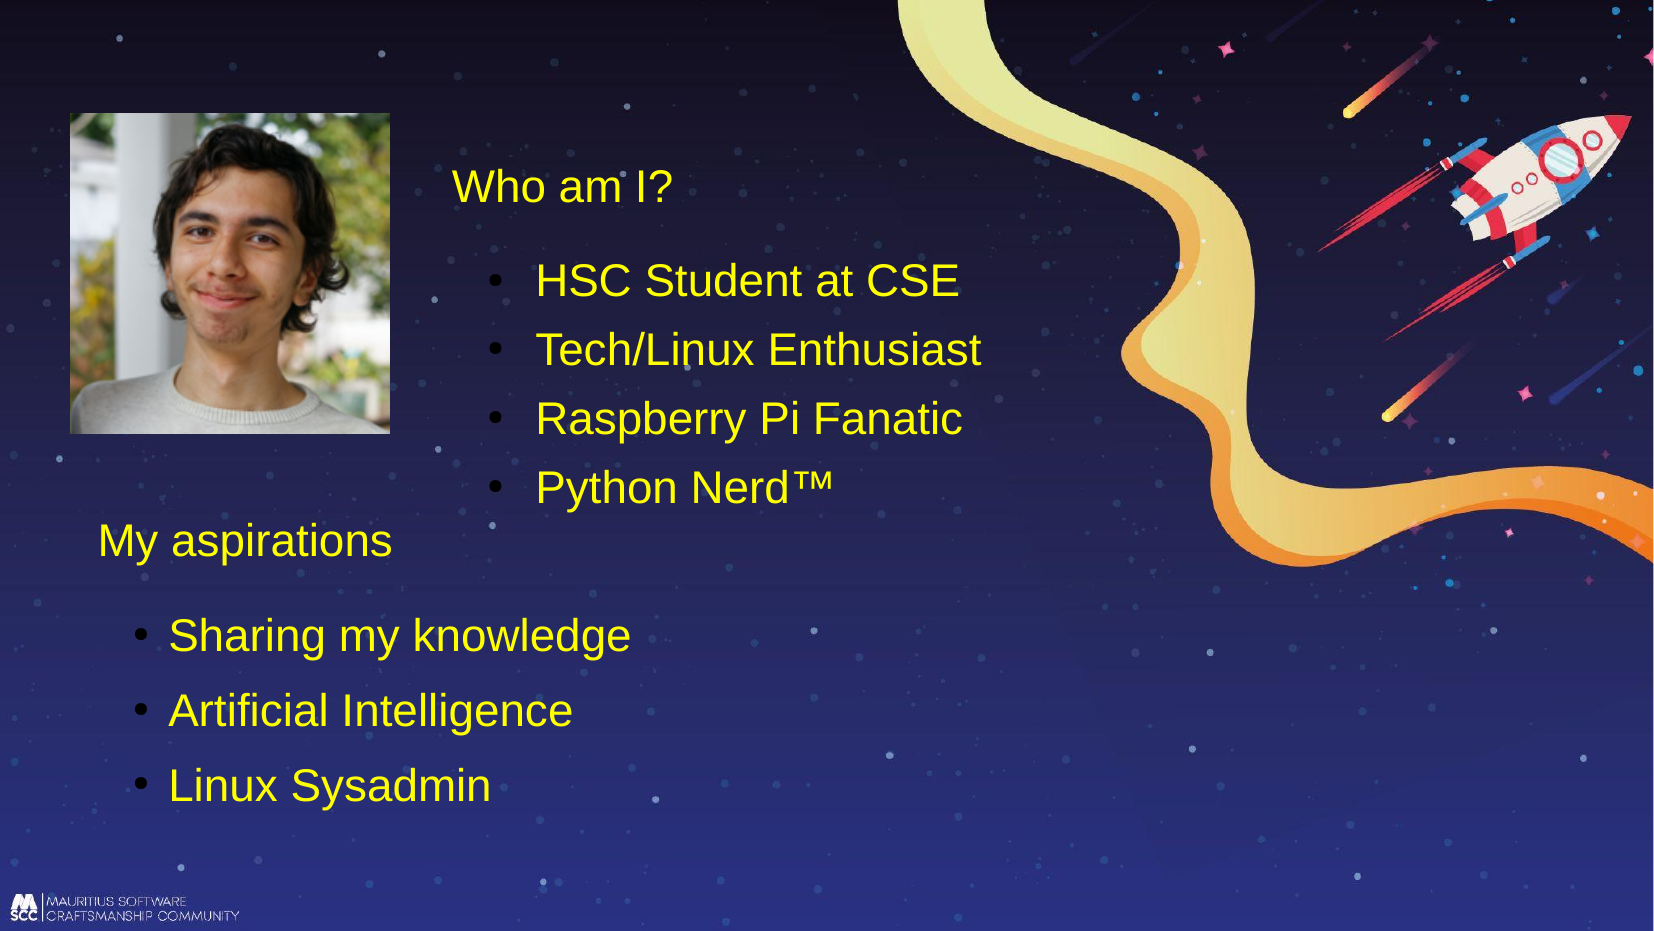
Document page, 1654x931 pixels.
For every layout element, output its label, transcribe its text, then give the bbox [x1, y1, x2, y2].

text_box My aspirations [82, 507, 591, 575]
text_box Who am I? [437, 153, 945, 220]
text_box HSC Student at CSE Tech/Linux Enthusiast Raspberry Pi Fanatic Python Nerd™ [472, 248, 1075, 522]
text_box Sharing my knowledge Artificial Intelligence Linux Sysadmin [118, 602, 886, 819]
picture [0, 0, 1654, 931]
